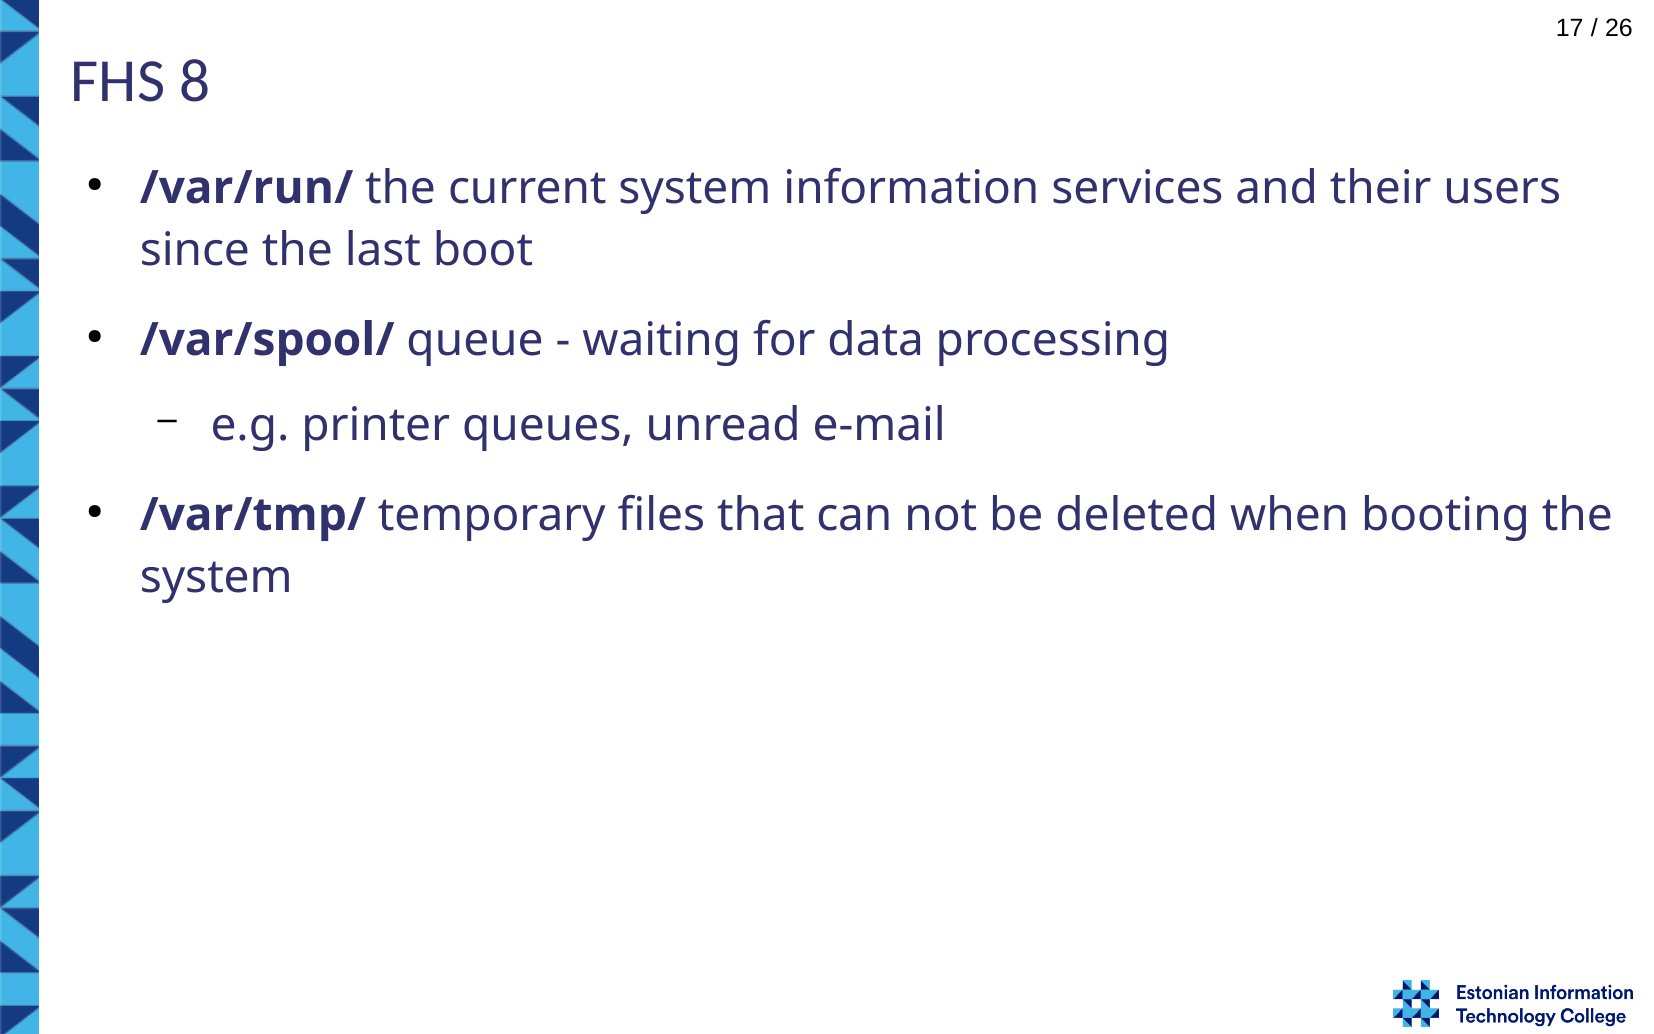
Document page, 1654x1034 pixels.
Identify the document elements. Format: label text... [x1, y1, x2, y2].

list /var/run/ the current system information services and their users since the last boot /var/spool/ queue - waiting for data processing e.g. printer queues, unread e-mail /var/tmp/ temporary files that can not be deleted when booting the system [68, 153, 1630, 957]
picture [1393, 980, 1633, 1027]
title FHS 8 [70, 41, 1630, 130]
